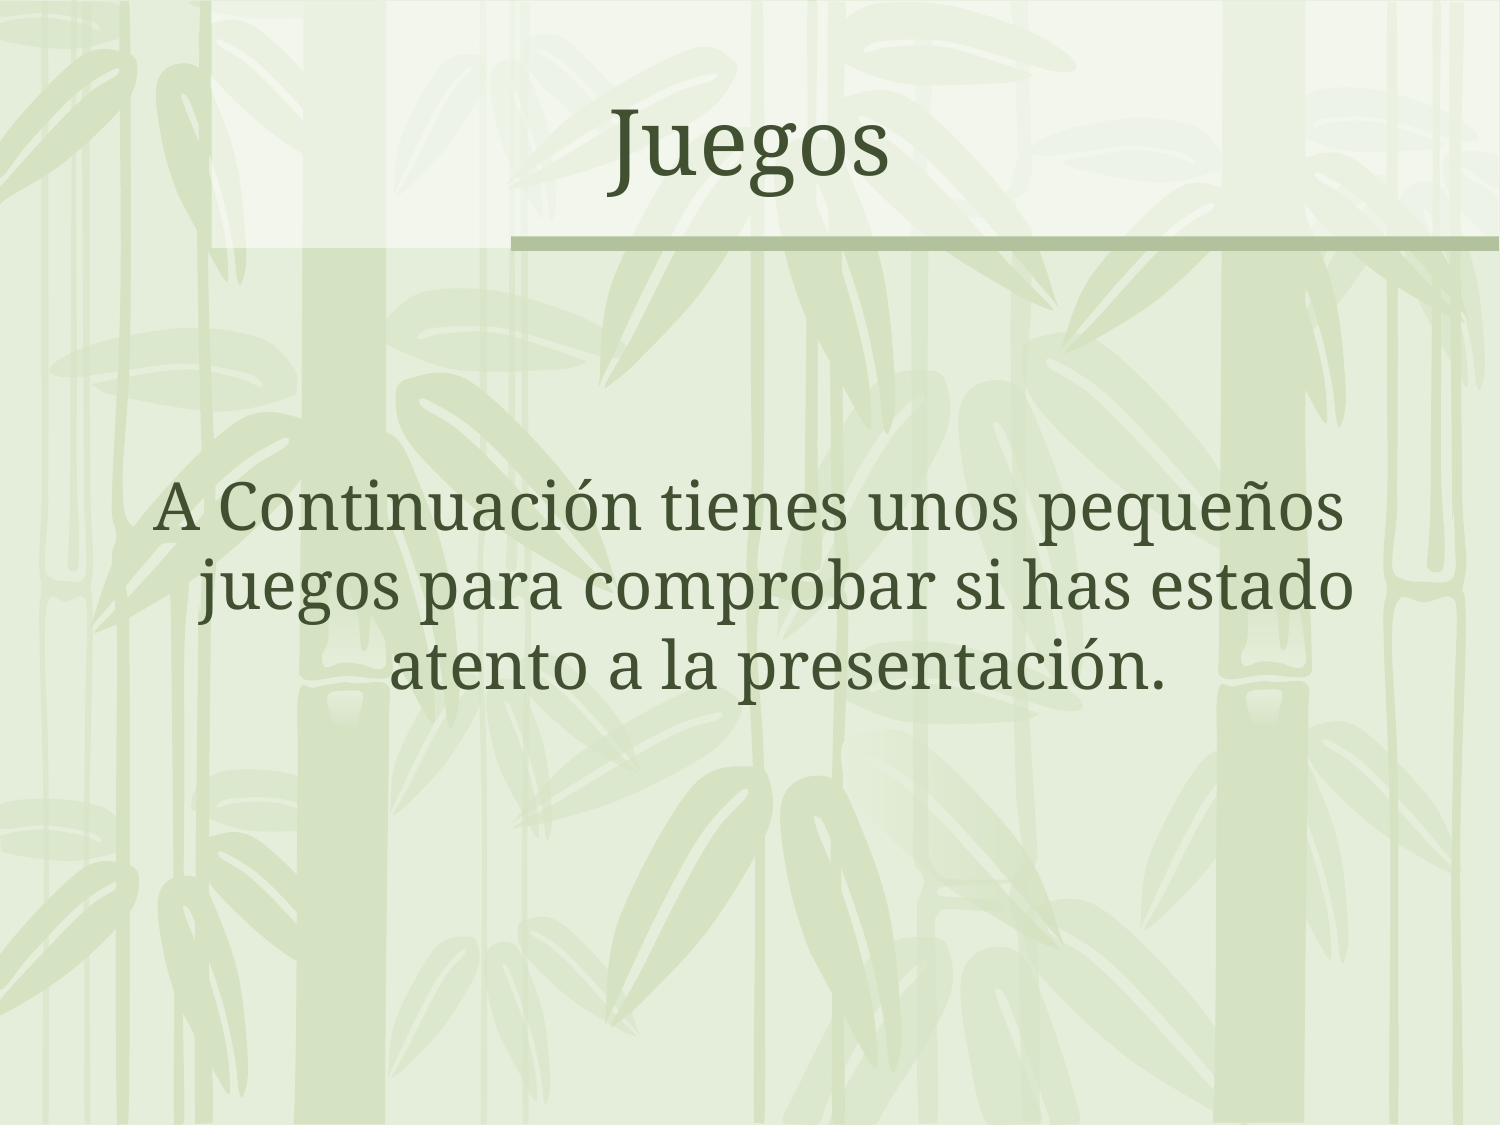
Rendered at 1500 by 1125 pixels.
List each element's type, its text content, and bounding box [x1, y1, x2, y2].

title Juegos [75, 45, 1426, 233]
list A Continuación tienes unos pequeños juegos para comprobar si has estado atento a la presentación. [75, 262, 1426, 1006]
